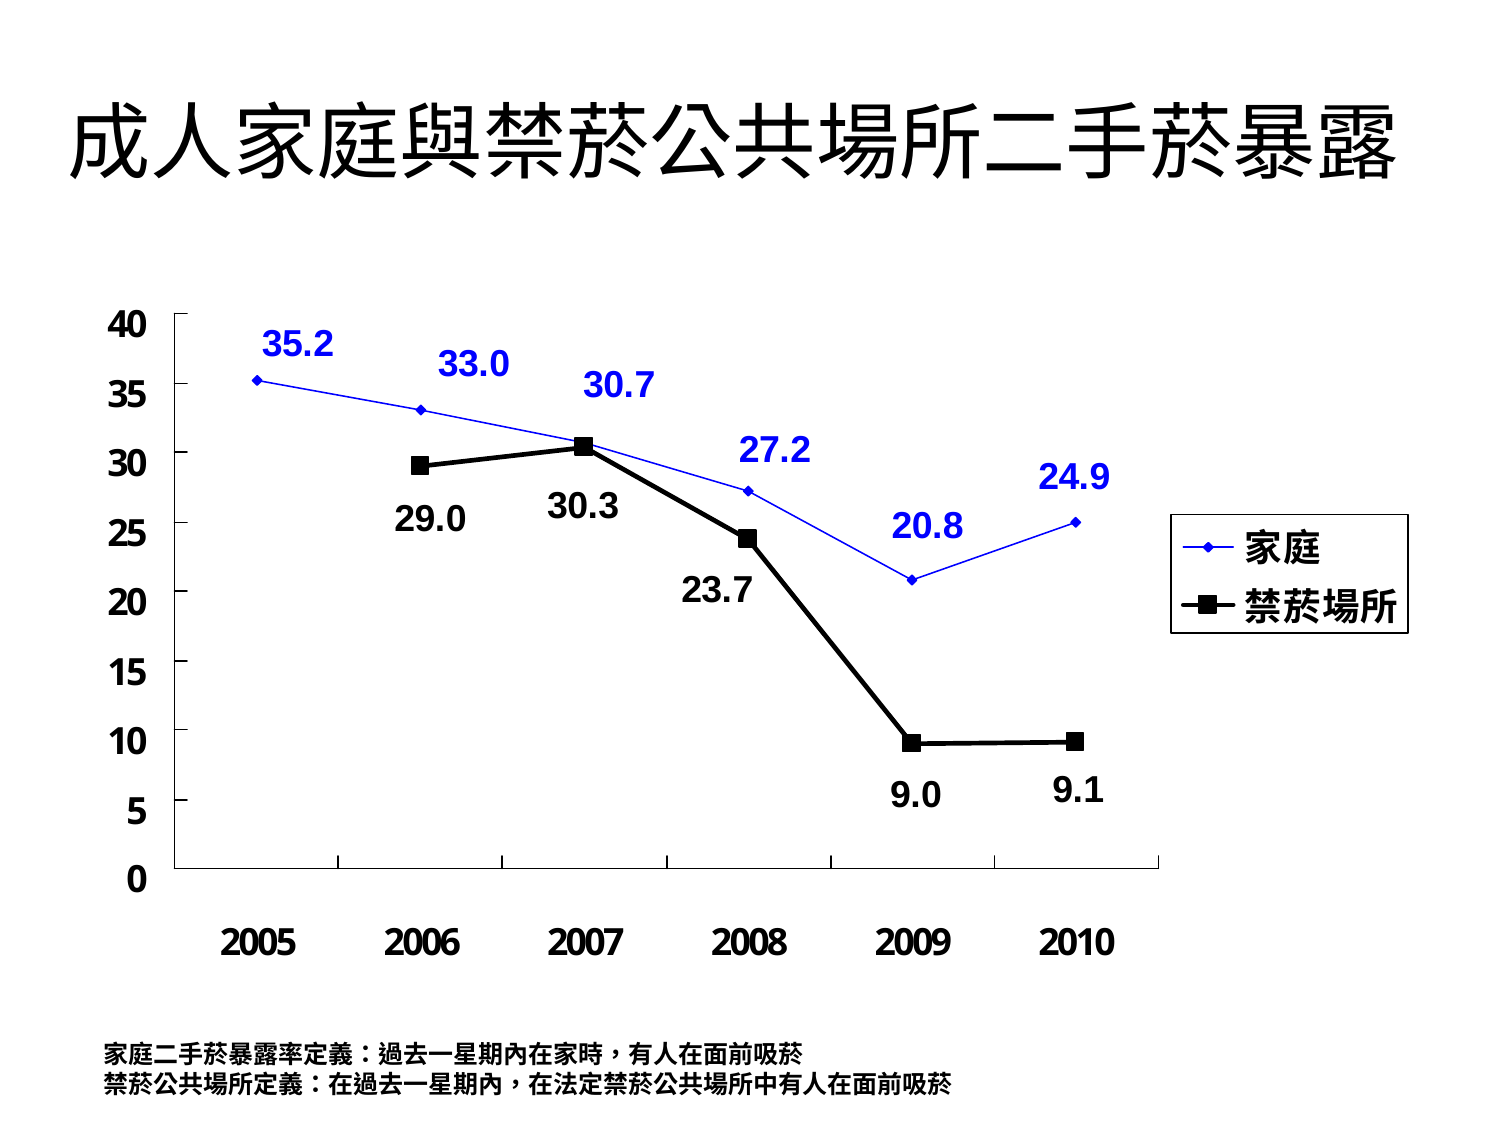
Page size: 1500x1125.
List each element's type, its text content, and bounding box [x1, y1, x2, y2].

text_box 家庭二手菸暴露率定義：過去一星期內在家時，有人在面前吸菸 禁菸公共場所定義：在過去一星期內，在法定禁菸公共場所中有人在面前吸菸 [89, 1031, 1128, 1106]
chart [76, 233, 1424, 977]
title 成人家庭與禁菸公共場所二手菸暴露 [41, 45, 1426, 233]
